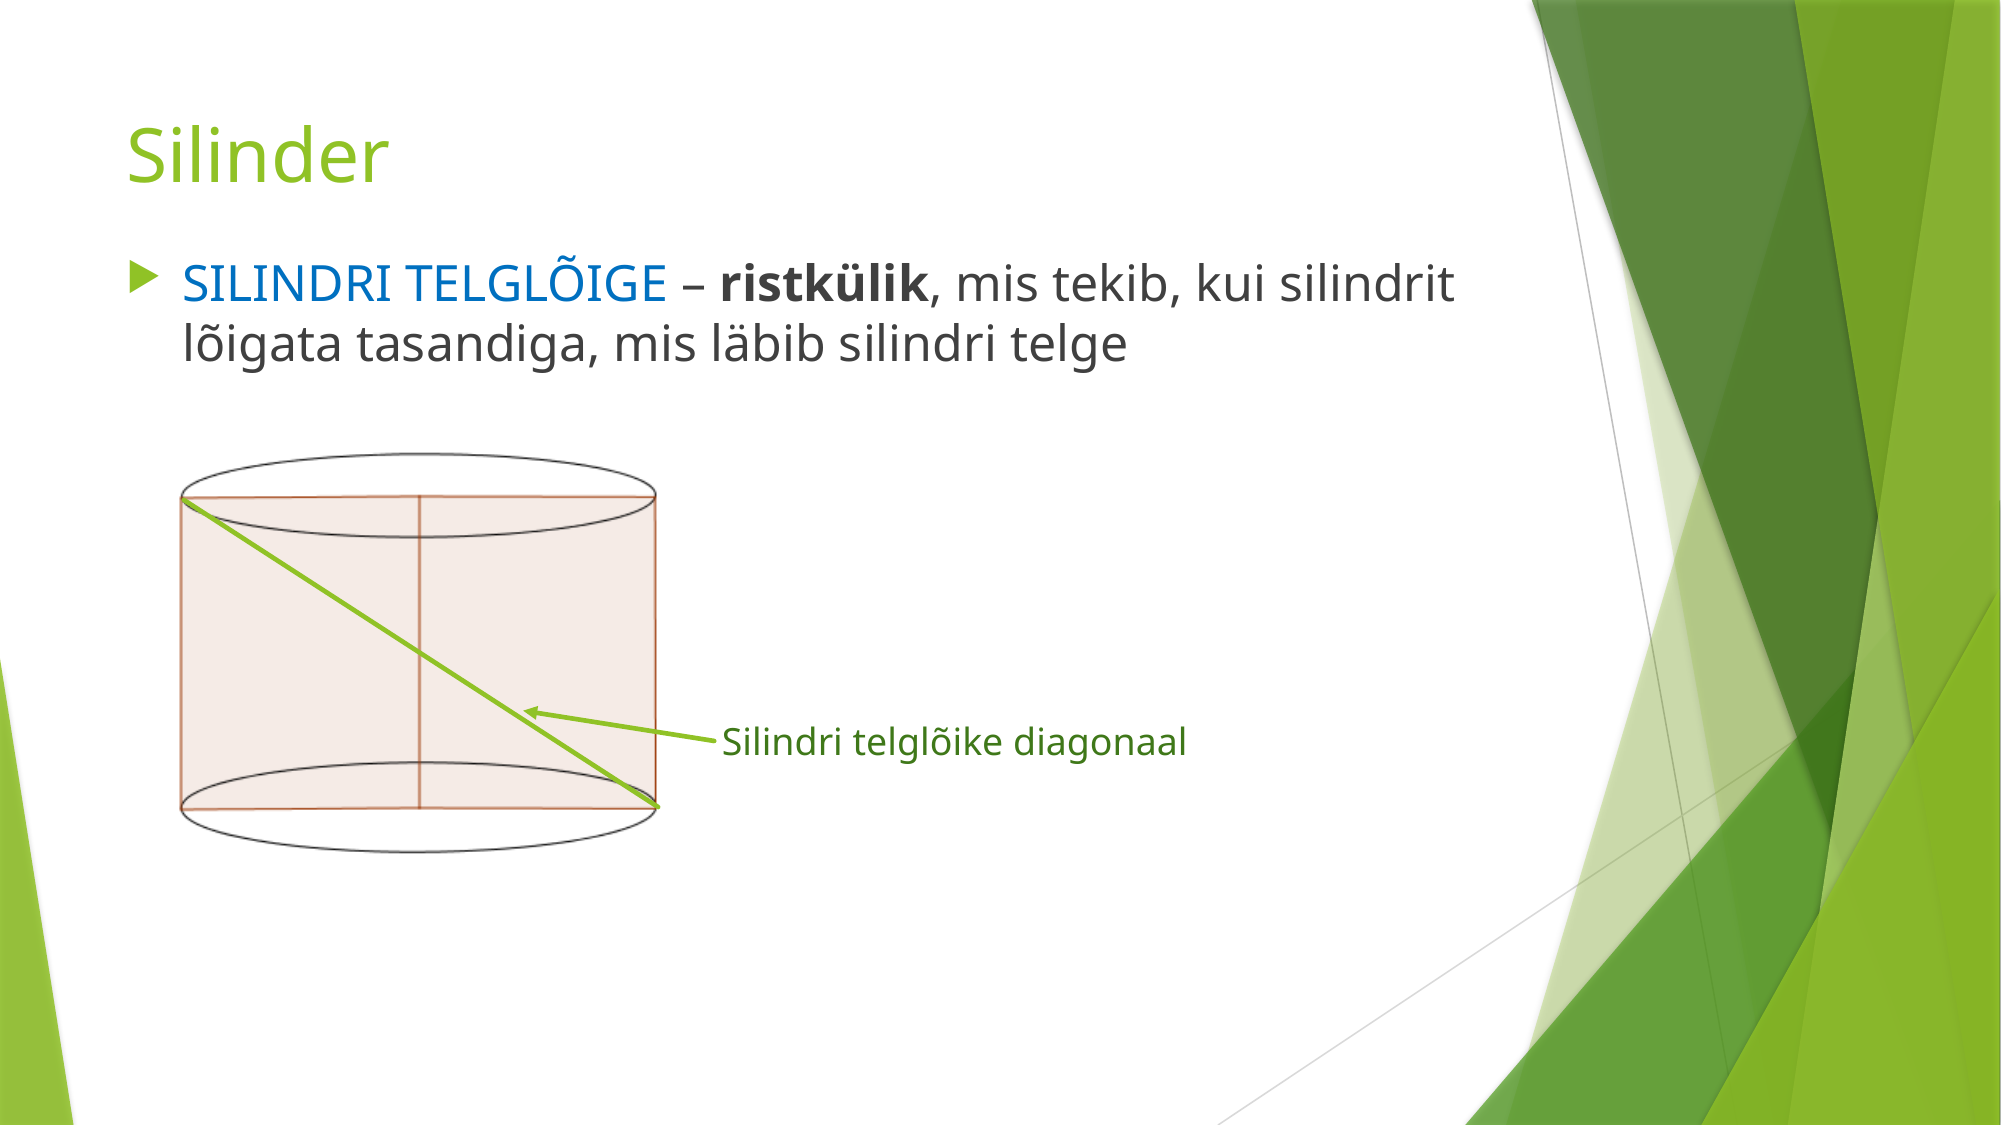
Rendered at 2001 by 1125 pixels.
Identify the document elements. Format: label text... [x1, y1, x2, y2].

list SILINDRI TELGLÕIGE – ristkülik, mis tekib, kui silindrit lõigata tasandiga, mis läbib silindri telge [111, 243, 1522, 881]
title Silinder [111, 99, 1522, 243]
text_box Silindri telglõike diagonaal [707, 710, 1203, 771]
